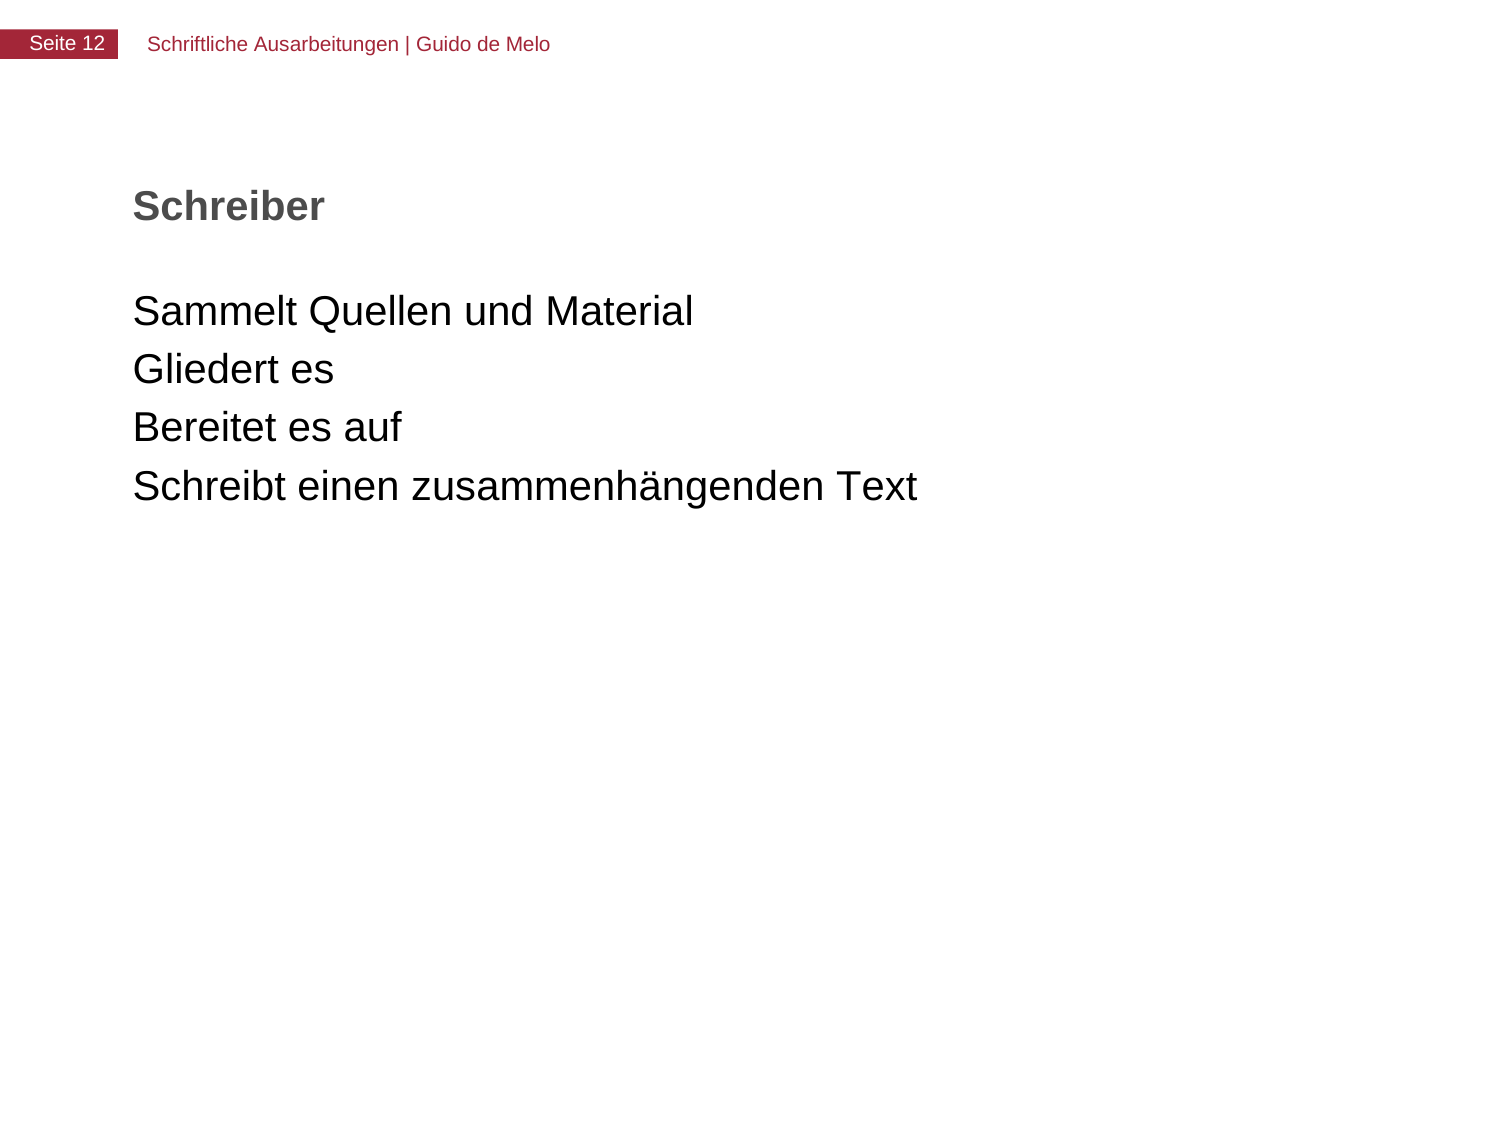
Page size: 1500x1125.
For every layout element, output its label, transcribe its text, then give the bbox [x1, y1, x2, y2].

list Sammelt Quellen und Material Gliedert es Bereitet es auf Schreibt einen zusammenhängenden Text [132, 287, 1371, 888]
title Schreiber [132, 149, 1413, 258]
